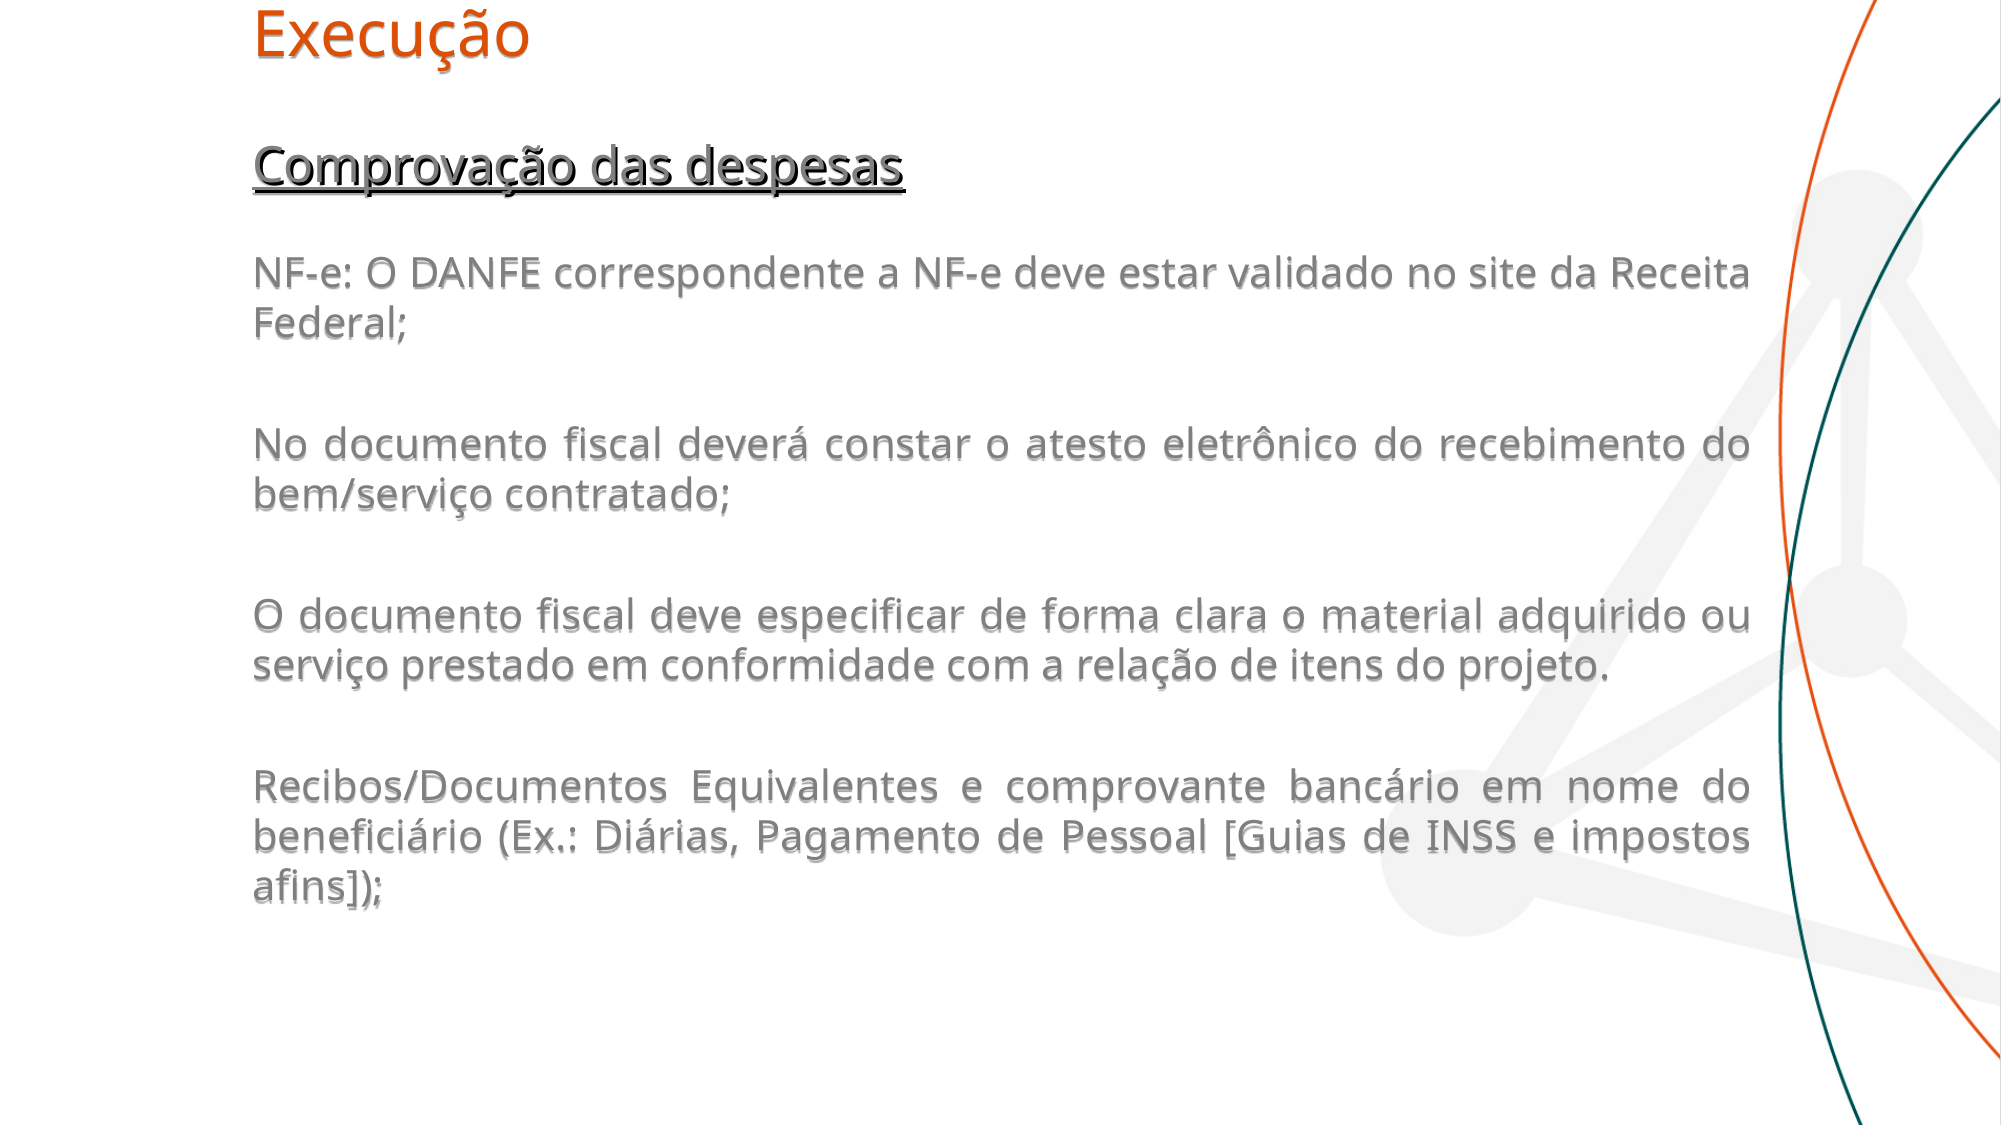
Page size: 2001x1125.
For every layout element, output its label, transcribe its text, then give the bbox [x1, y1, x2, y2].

text_box Execução [237, 0, 1250, 155]
text_box NF-e: O DANFE correspondente a NF-e deve estar validado no site da Receita Federal; No documento fiscal deverá constar o atesto eletrônico do recebimento do bem/serviço contratado; O documento fiscal deve especificar de forma clara o material adquirido ou serviço prestado em conformidade com a relação de itens do projeto. Recibos/Documentos Equivalentes e comprovante bancário em nome do beneficiário (Ex.: Diárias, Pagamento de Pessoal [Guias de INSS e impostos afins]); [237, 237, 1768, 1047]
text_box Comprovação das despesas [237, 125, 1154, 202]
